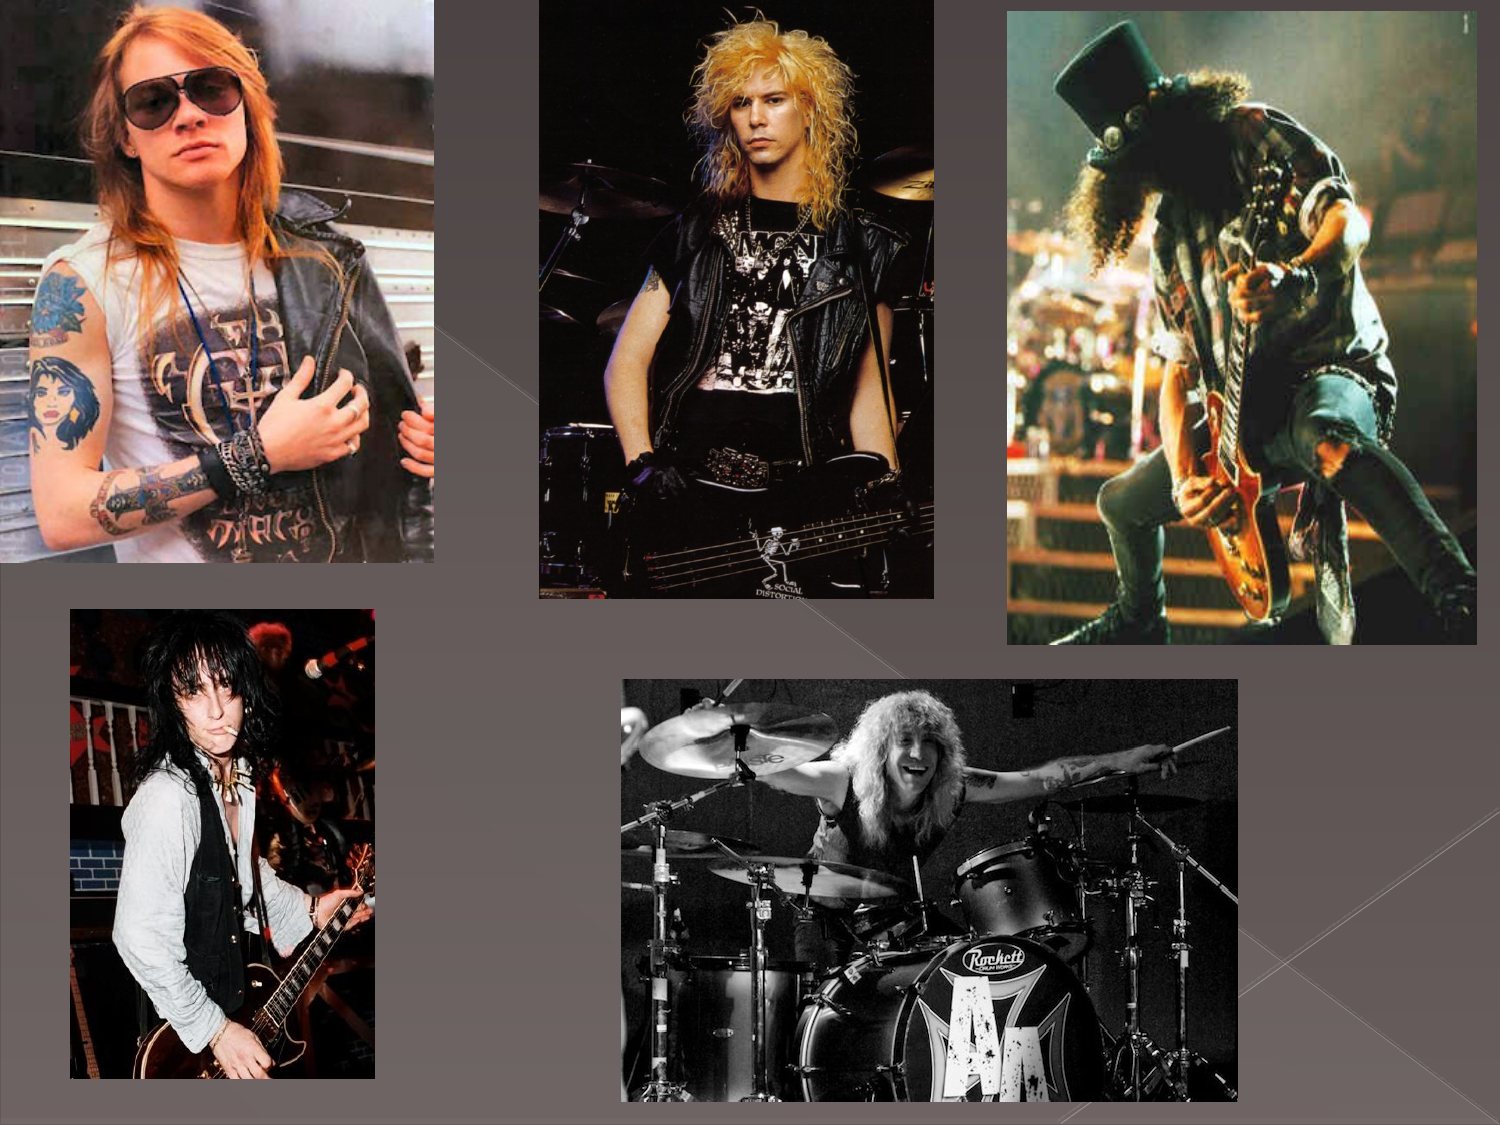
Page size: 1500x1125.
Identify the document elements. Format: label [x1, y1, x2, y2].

picture [70, 609, 375, 1079]
picture [621, 679, 1238, 1102]
picture [0, 0, 434, 563]
picture [1007, 11, 1477, 645]
picture [539, 0, 934, 599]
